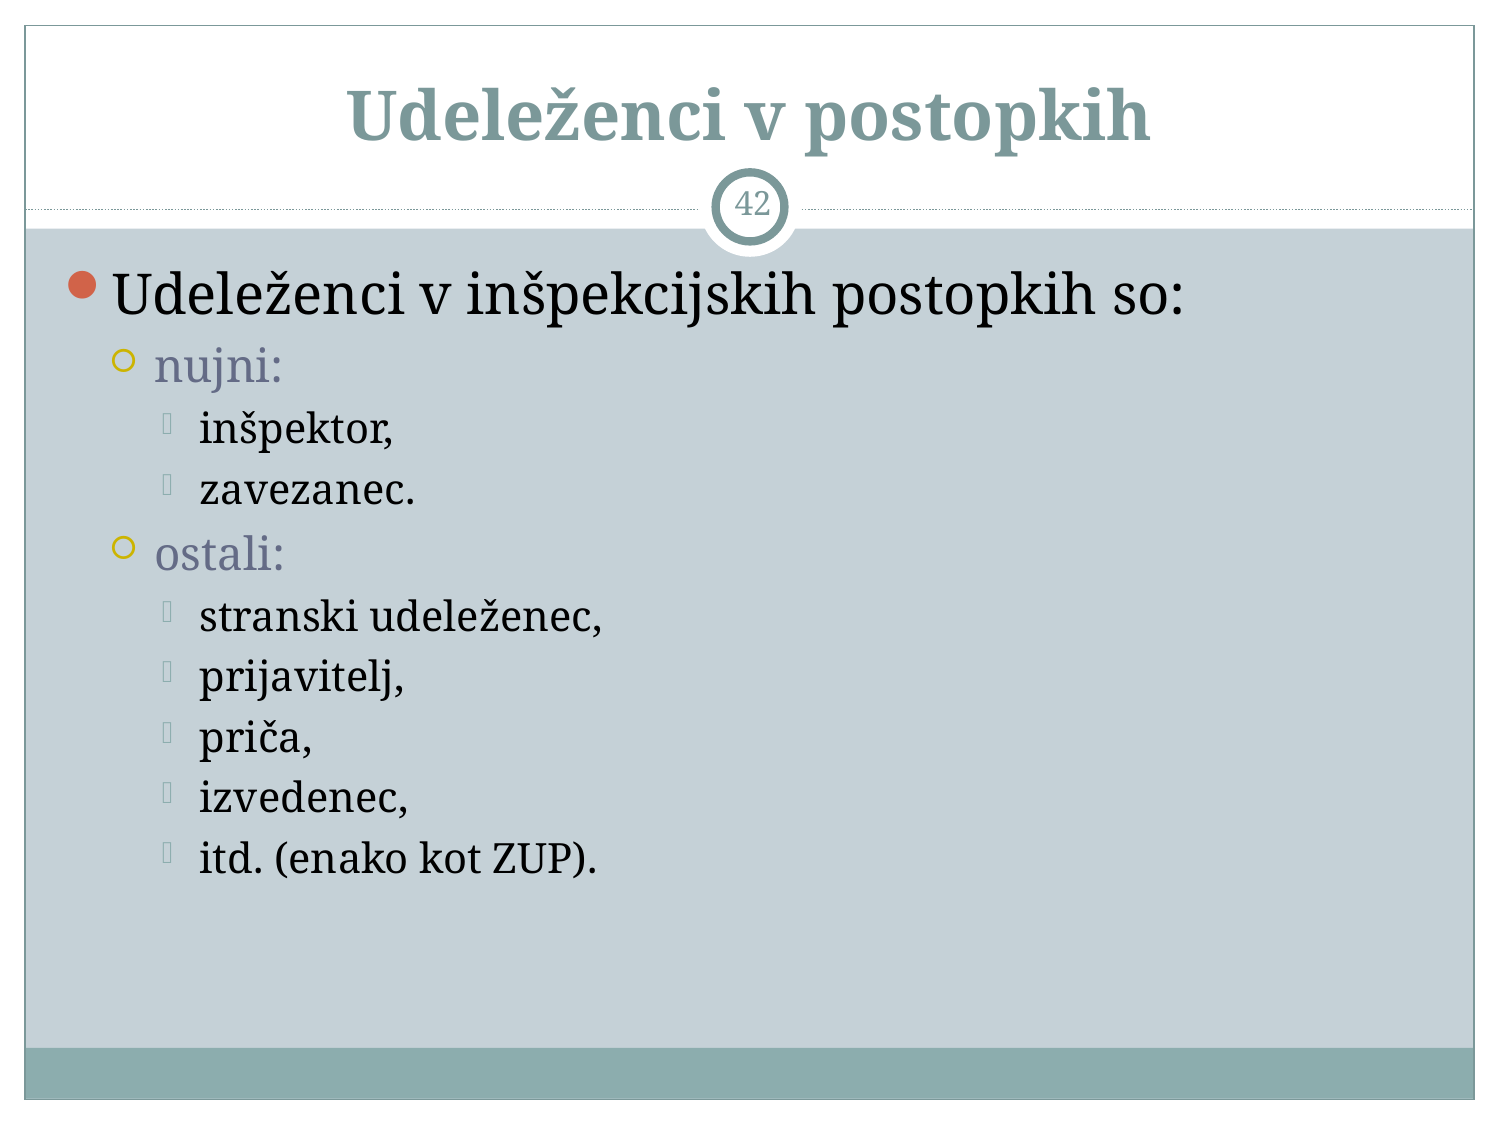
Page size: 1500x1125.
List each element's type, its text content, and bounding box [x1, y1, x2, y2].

text_box <number> [715, 168, 791, 241]
title Udeleženci v postopkih [49, 37, 1450, 162]
list Udeleženci v inšpekcijskih postopkih so: nujni: inšpektor, zavezanec. ostali: stranski udeleženec, prijavitelj, priča, izvedenec, itd. (enako kot ZUP). [49, 250, 1445, 1001]
